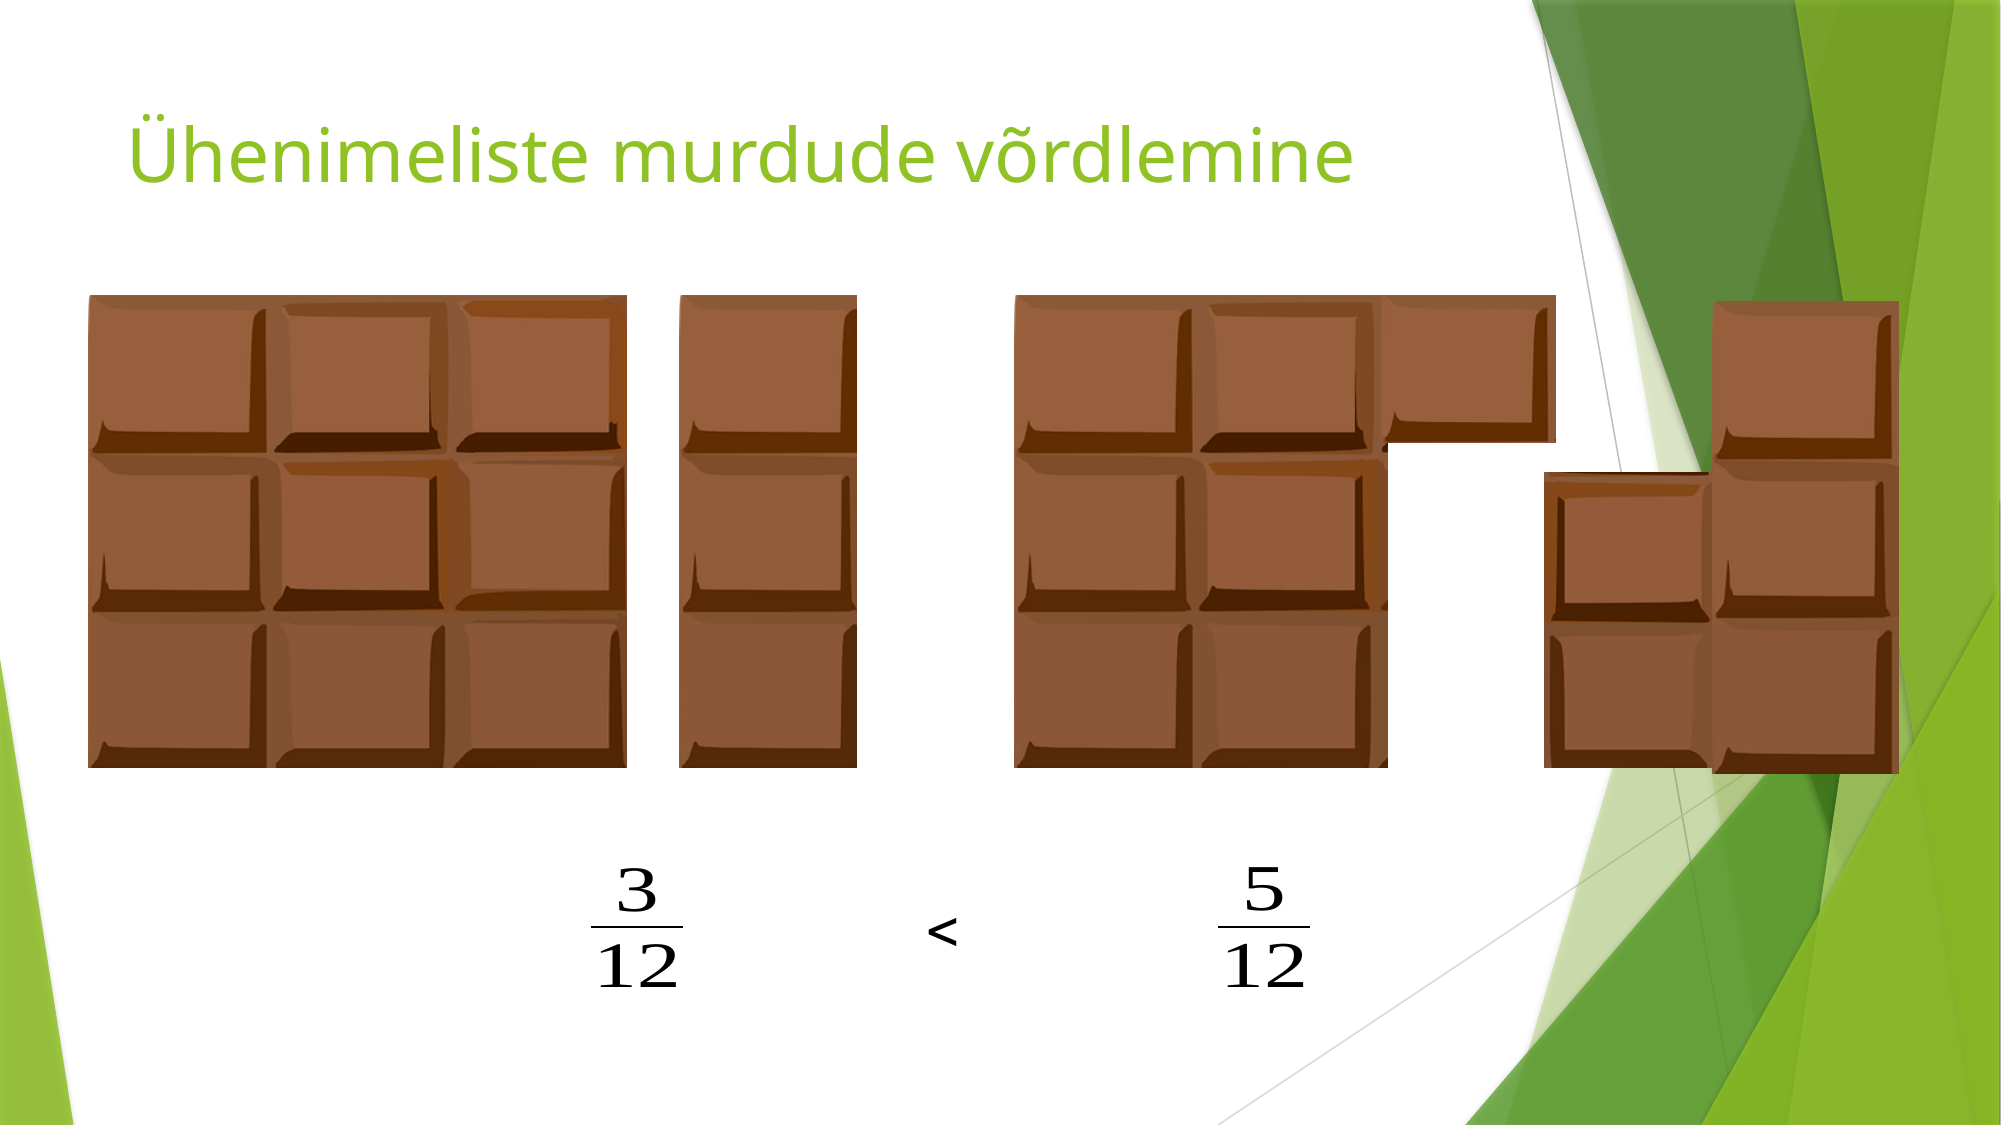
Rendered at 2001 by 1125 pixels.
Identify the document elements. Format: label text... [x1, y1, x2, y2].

picture [88, 295, 627, 768]
chart [910, 897, 969, 962]
title Ühenimeliste murdude võrdlemine [111, 99, 1522, 317]
picture [1544, 301, 1899, 774]
picture [679, 295, 857, 768]
chart [580, 853, 694, 1001]
chart [1207, 852, 1321, 1002]
picture [1014, 295, 1556, 768]
